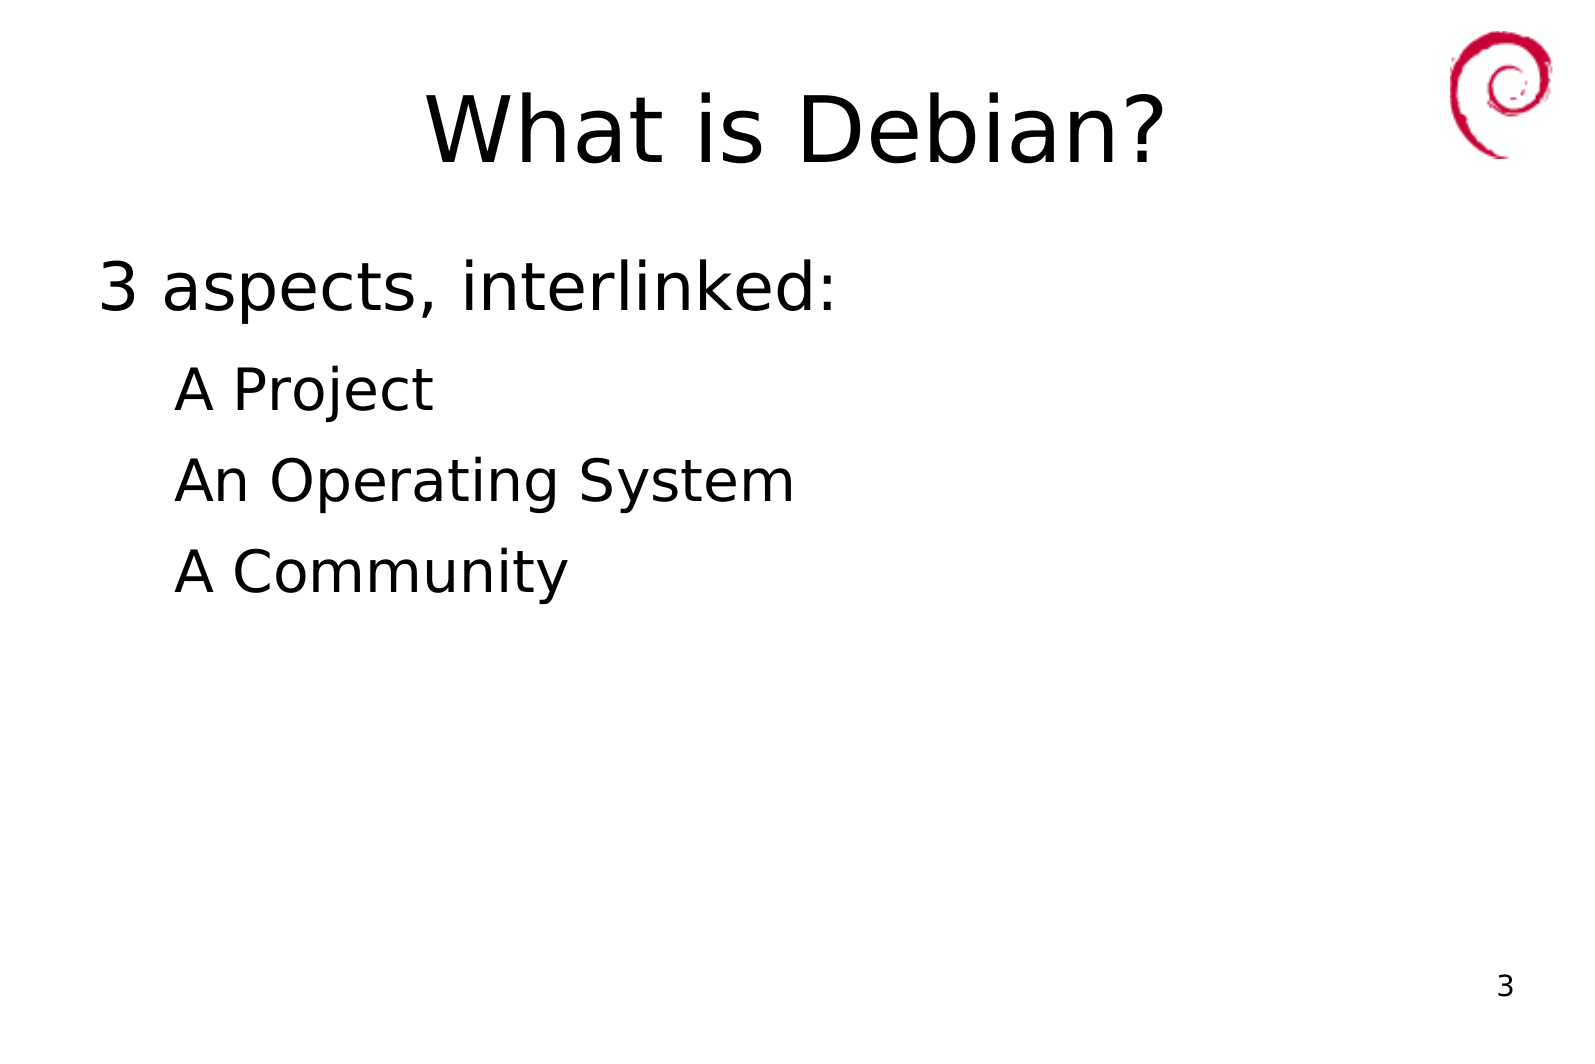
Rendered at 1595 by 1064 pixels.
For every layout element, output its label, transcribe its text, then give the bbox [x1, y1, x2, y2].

list 3 aspects, interlinked: A Project An Operating System A Community [79, 248, 1515, 951]
picture [1450, 31, 1555, 159]
title What is Debian? [79, 42, 1515, 221]
